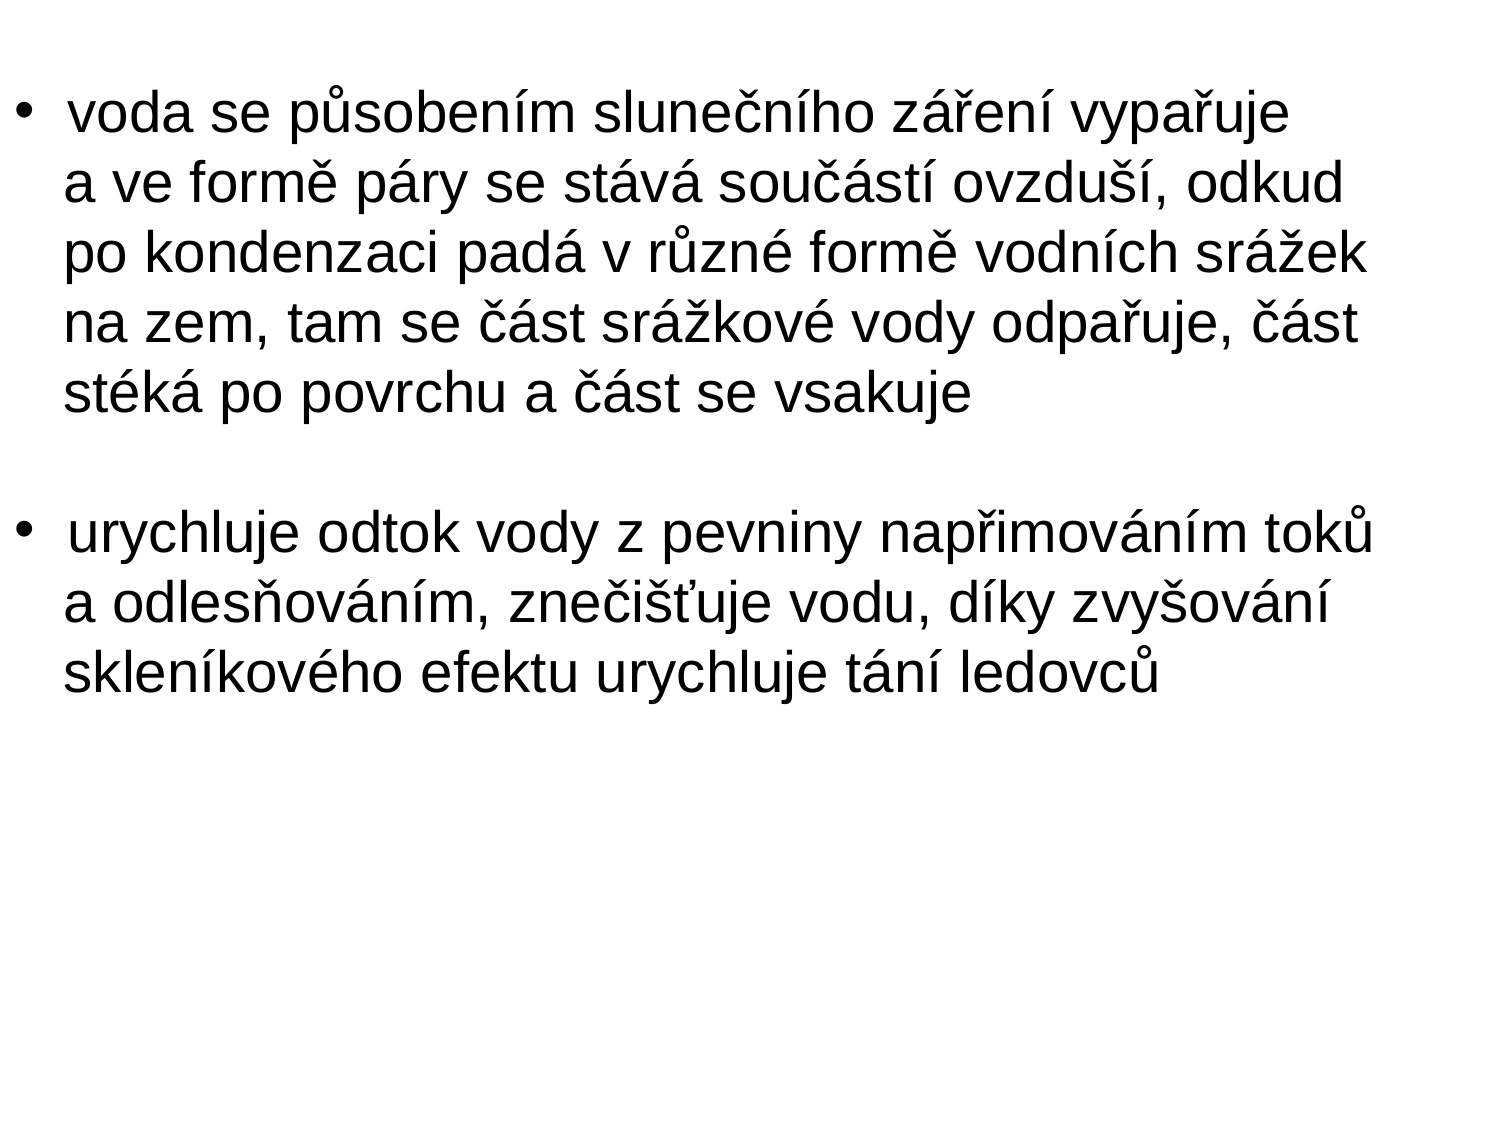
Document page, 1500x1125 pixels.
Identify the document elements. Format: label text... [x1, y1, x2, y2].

text_box voda se působením slunečního záření vypařuje a ve formě páry se stává součástí ovzduší, odkud po kondenzaci padá v různé formě vodních srážek na zem, tam se část srážkové vody odpařuje, část stéká po povrchu a část se vsakuje urychluje odtok vody z pevniny napřimováním toků a odlesňováním, znečišťuje vodu, díky zvyšování skleníkového efektu urychluje tání ledovců [0, 66, 1500, 1002]
